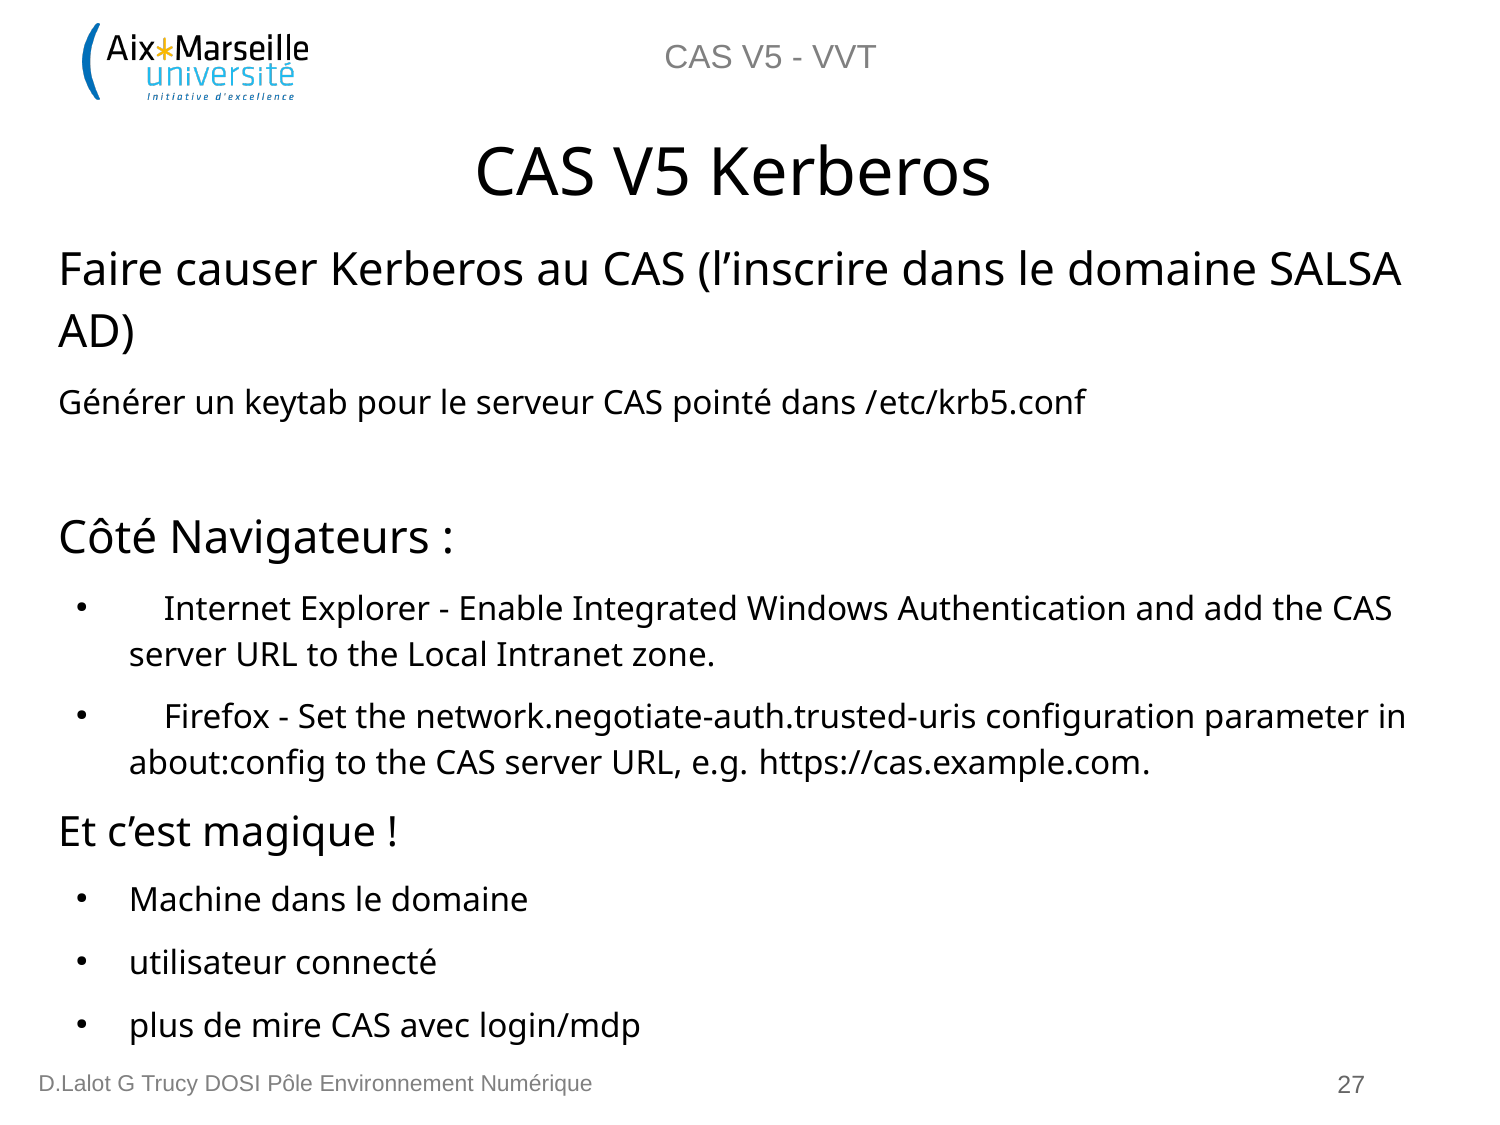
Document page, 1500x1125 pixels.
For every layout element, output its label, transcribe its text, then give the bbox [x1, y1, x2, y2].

list Faire causer Kerberos au CAS (l’inscrire dans le domaine SALSA AD) Générer un keytab pour le serveur CAS pointé dans /etc/krb5.conf Côté Navigateurs : Internet Explorer - Enable Integrated Windows Authentication and add the CAS server URL to the Local Intranet zone. Firefox - Set the network.negotiate-auth.trusted-uris configuration parameter in about:config to the CAS server URL, e.g. https://cas.example.com. Et c’est magique ! Machine dans le domaine utilisateur connecté plus de mire CAS avec login/mdp [58, 236, 1418, 1077]
picture [82, 23, 308, 75]
title CAS V5 Kerberos [67, 75, 1418, 236]
